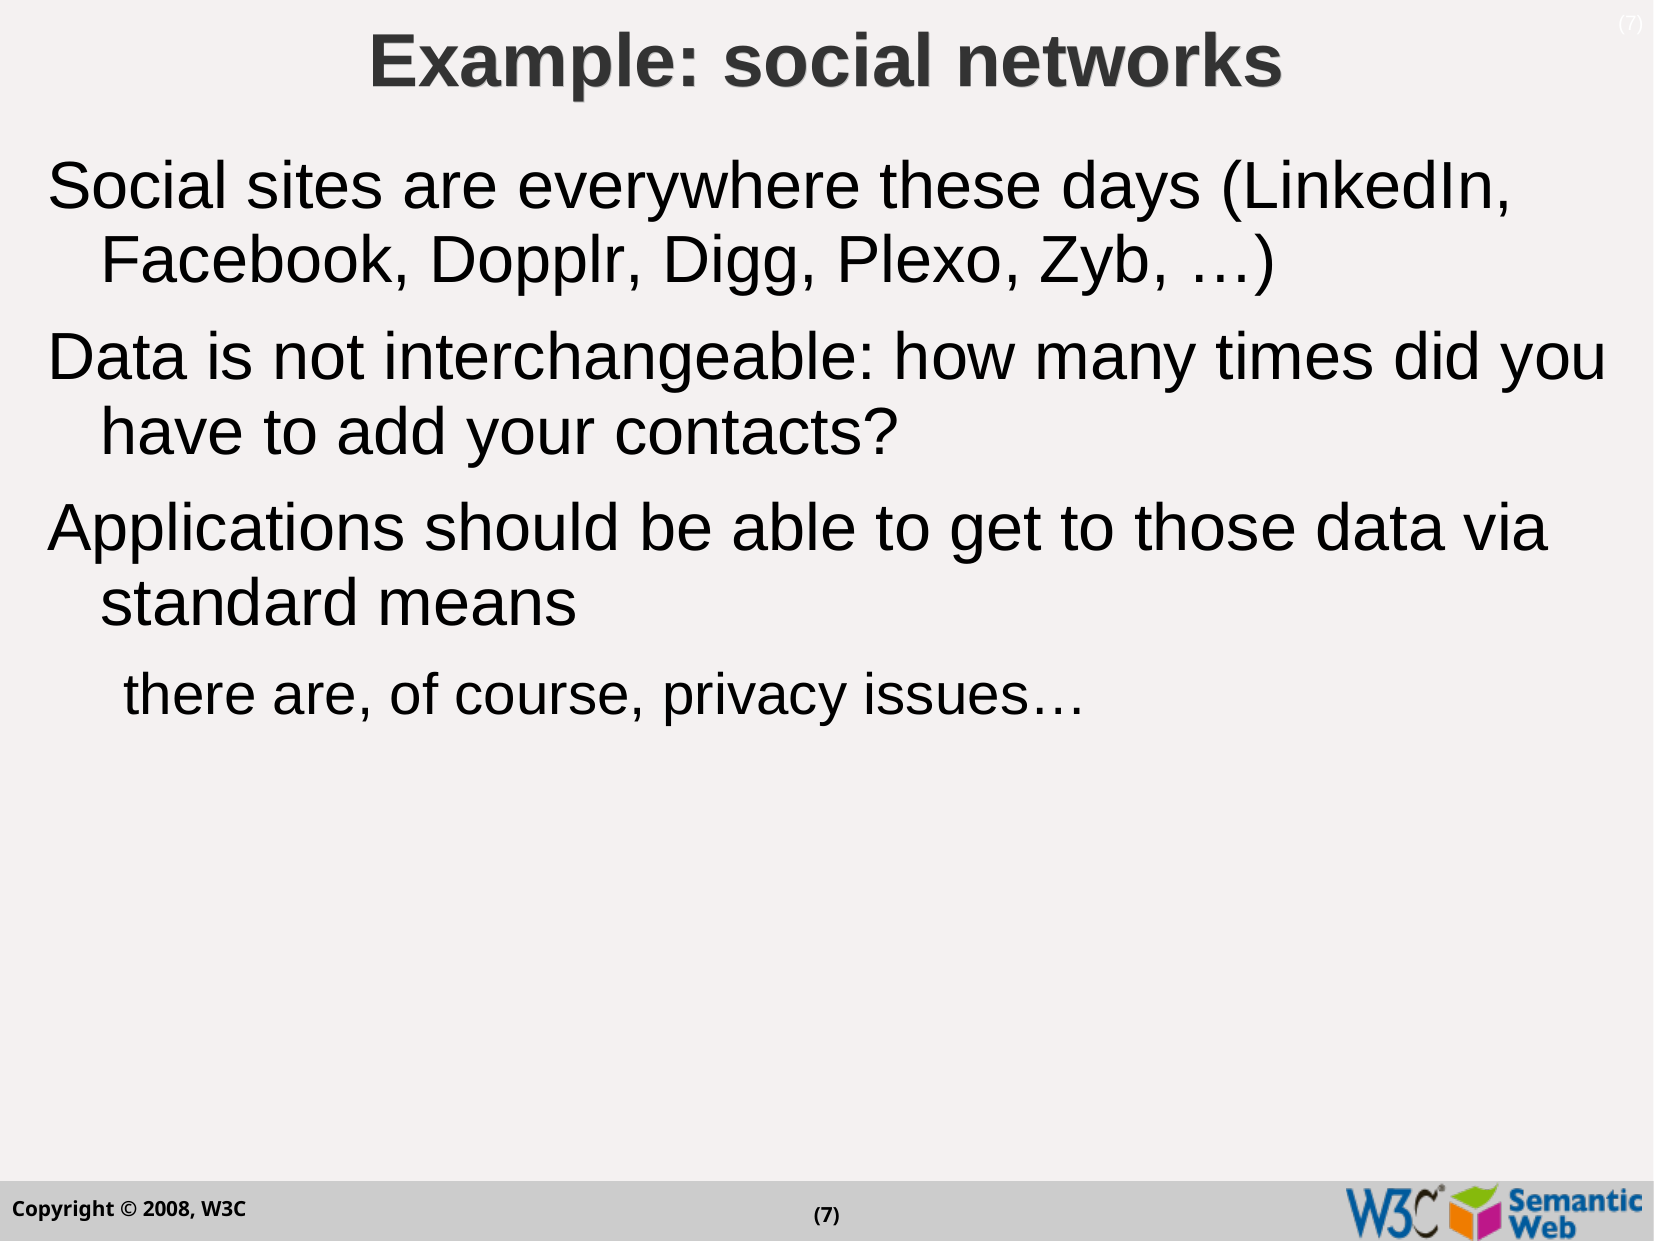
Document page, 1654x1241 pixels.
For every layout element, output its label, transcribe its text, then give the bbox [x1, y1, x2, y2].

title Example: social networks [0, 0, 1654, 119]
picture [1346, 1181, 1642, 1241]
list Social sites are everywhere these days (LinkedIn, Facebook, Dopplr, Digg, Plexo, Zyb, …) Data is not interchangeable: how many times did you have to add your contacts? Applications should be able to get to those data via standard means there are, of course, privacy issues… [29, 147, 1624, 1134]
